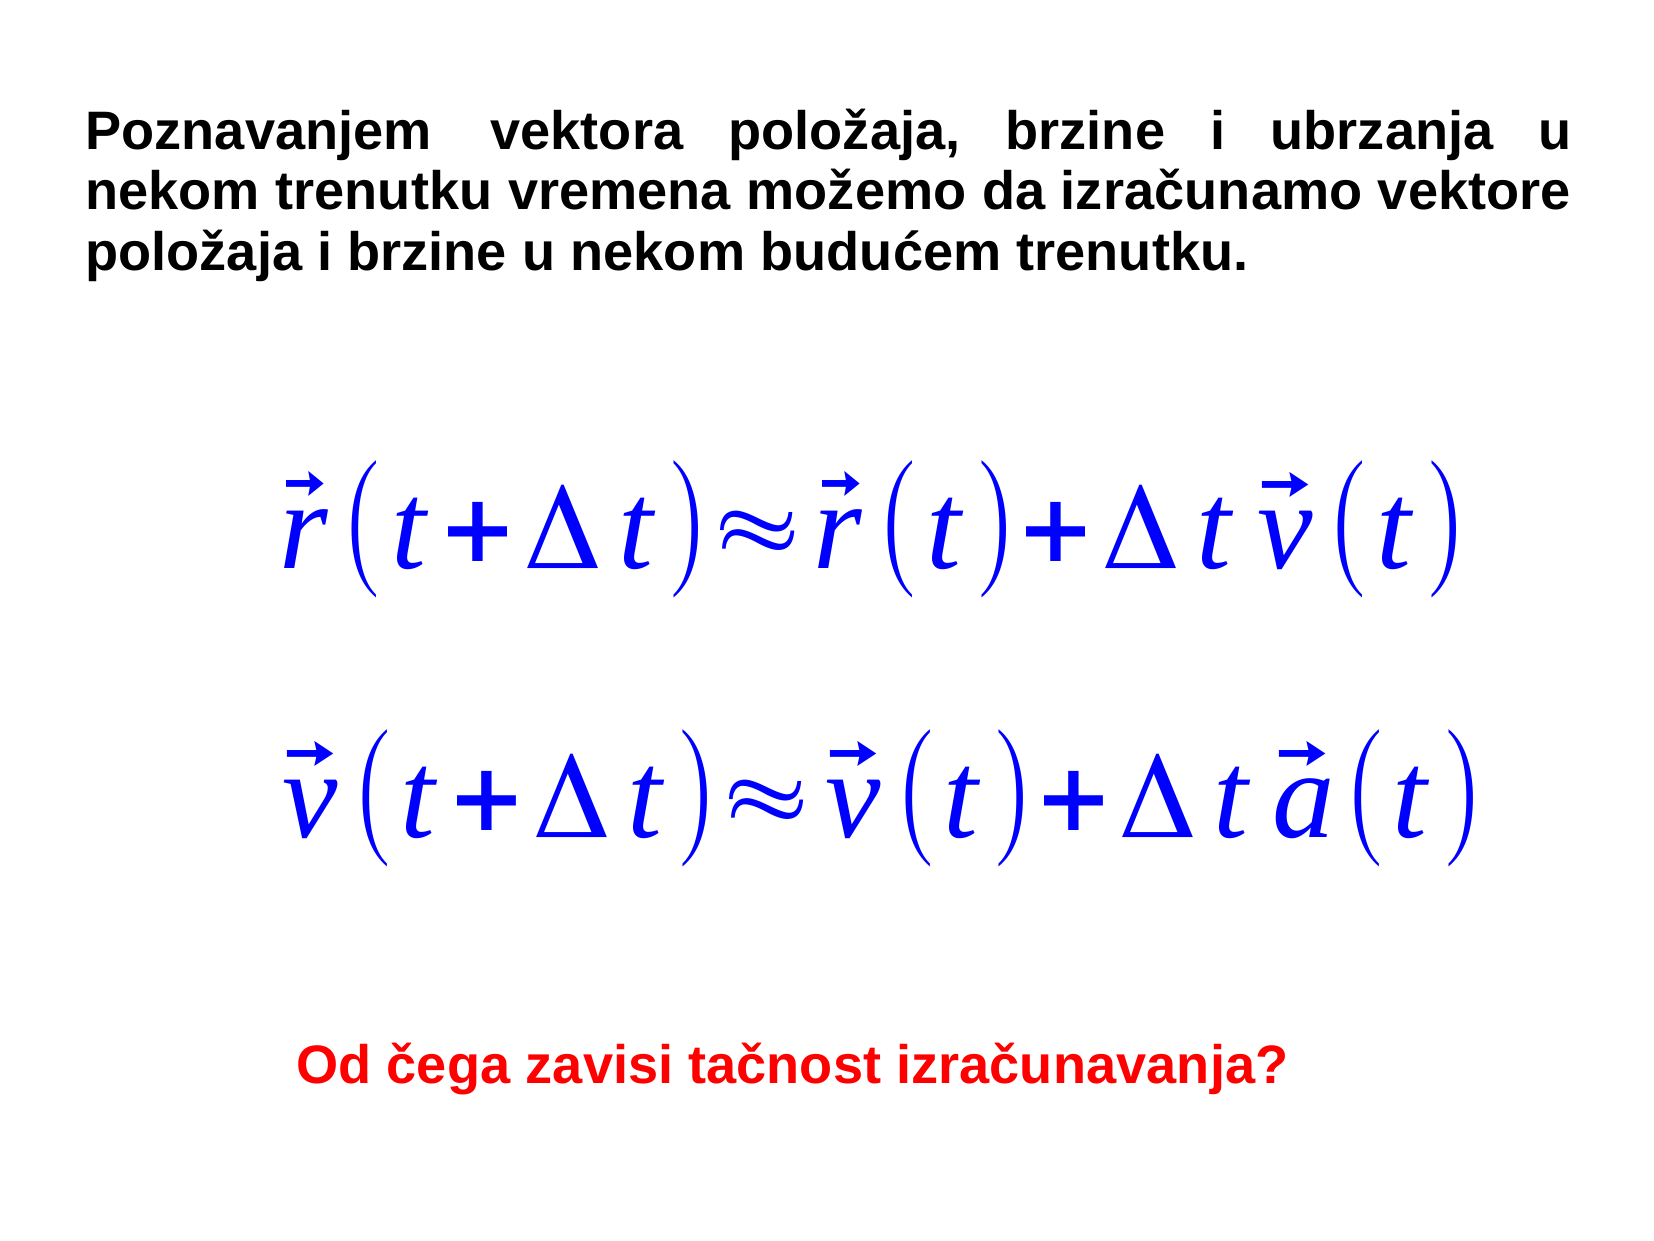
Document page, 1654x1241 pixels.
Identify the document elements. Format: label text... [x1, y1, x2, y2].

chart [271, 454, 1473, 605]
title Poznavanjem vektora položaja, brzine i ubrzanja u nekom trenutku vremena možemo da izračunamo vektore položaja i brzine u nekom budućem trenutku. [85, 87, 1574, 295]
chart [271, 723, 1490, 874]
title Od čega zavisi tačnost izračunavanja? [296, 1001, 1331, 1128]
